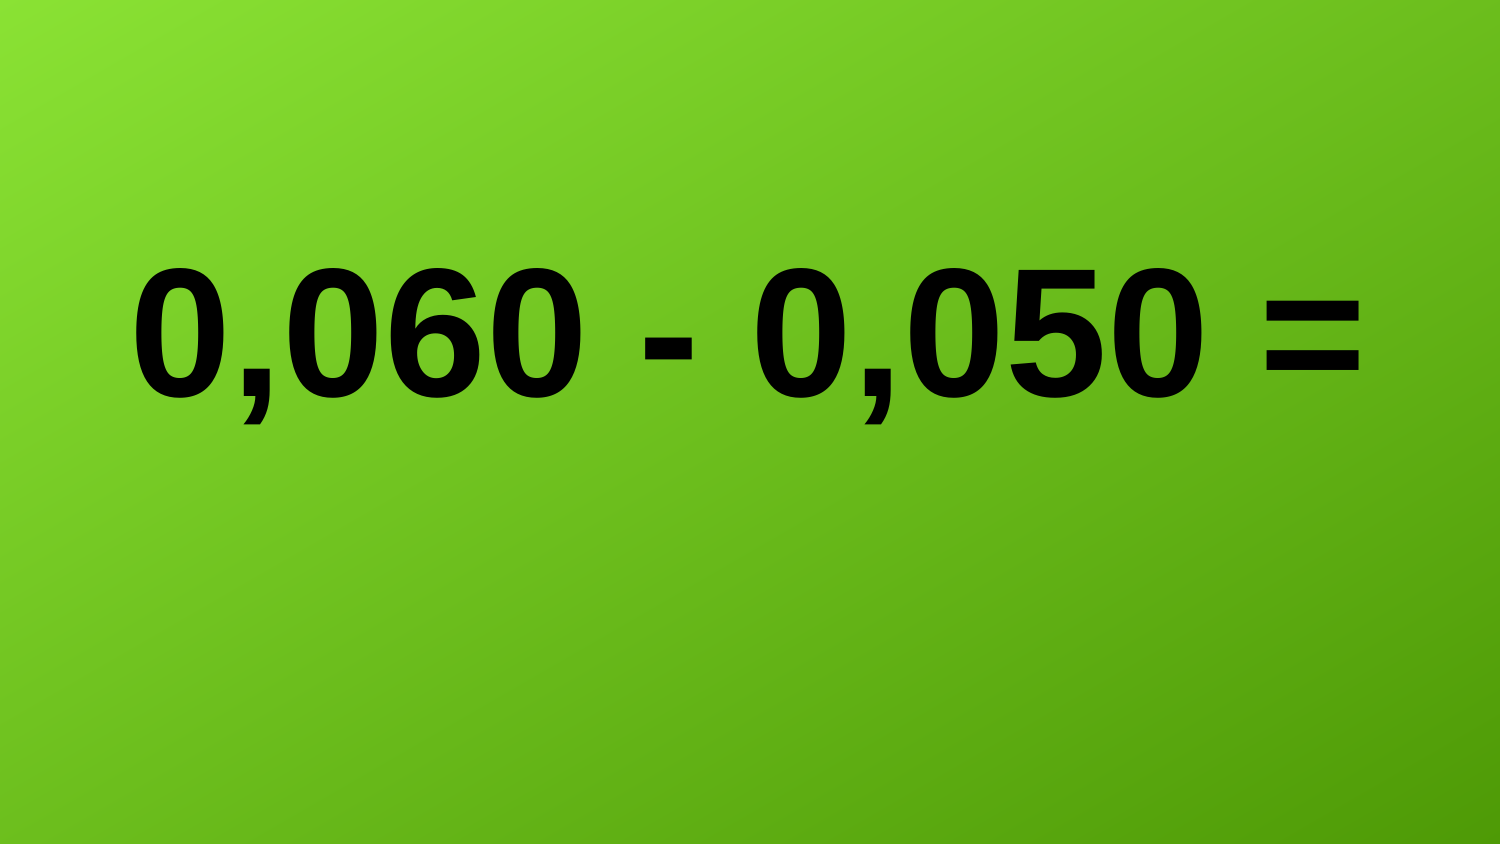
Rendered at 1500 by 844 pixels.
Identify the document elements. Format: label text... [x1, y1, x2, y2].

title 0,060 - 0,050 = [114, 257, 1390, 448]
